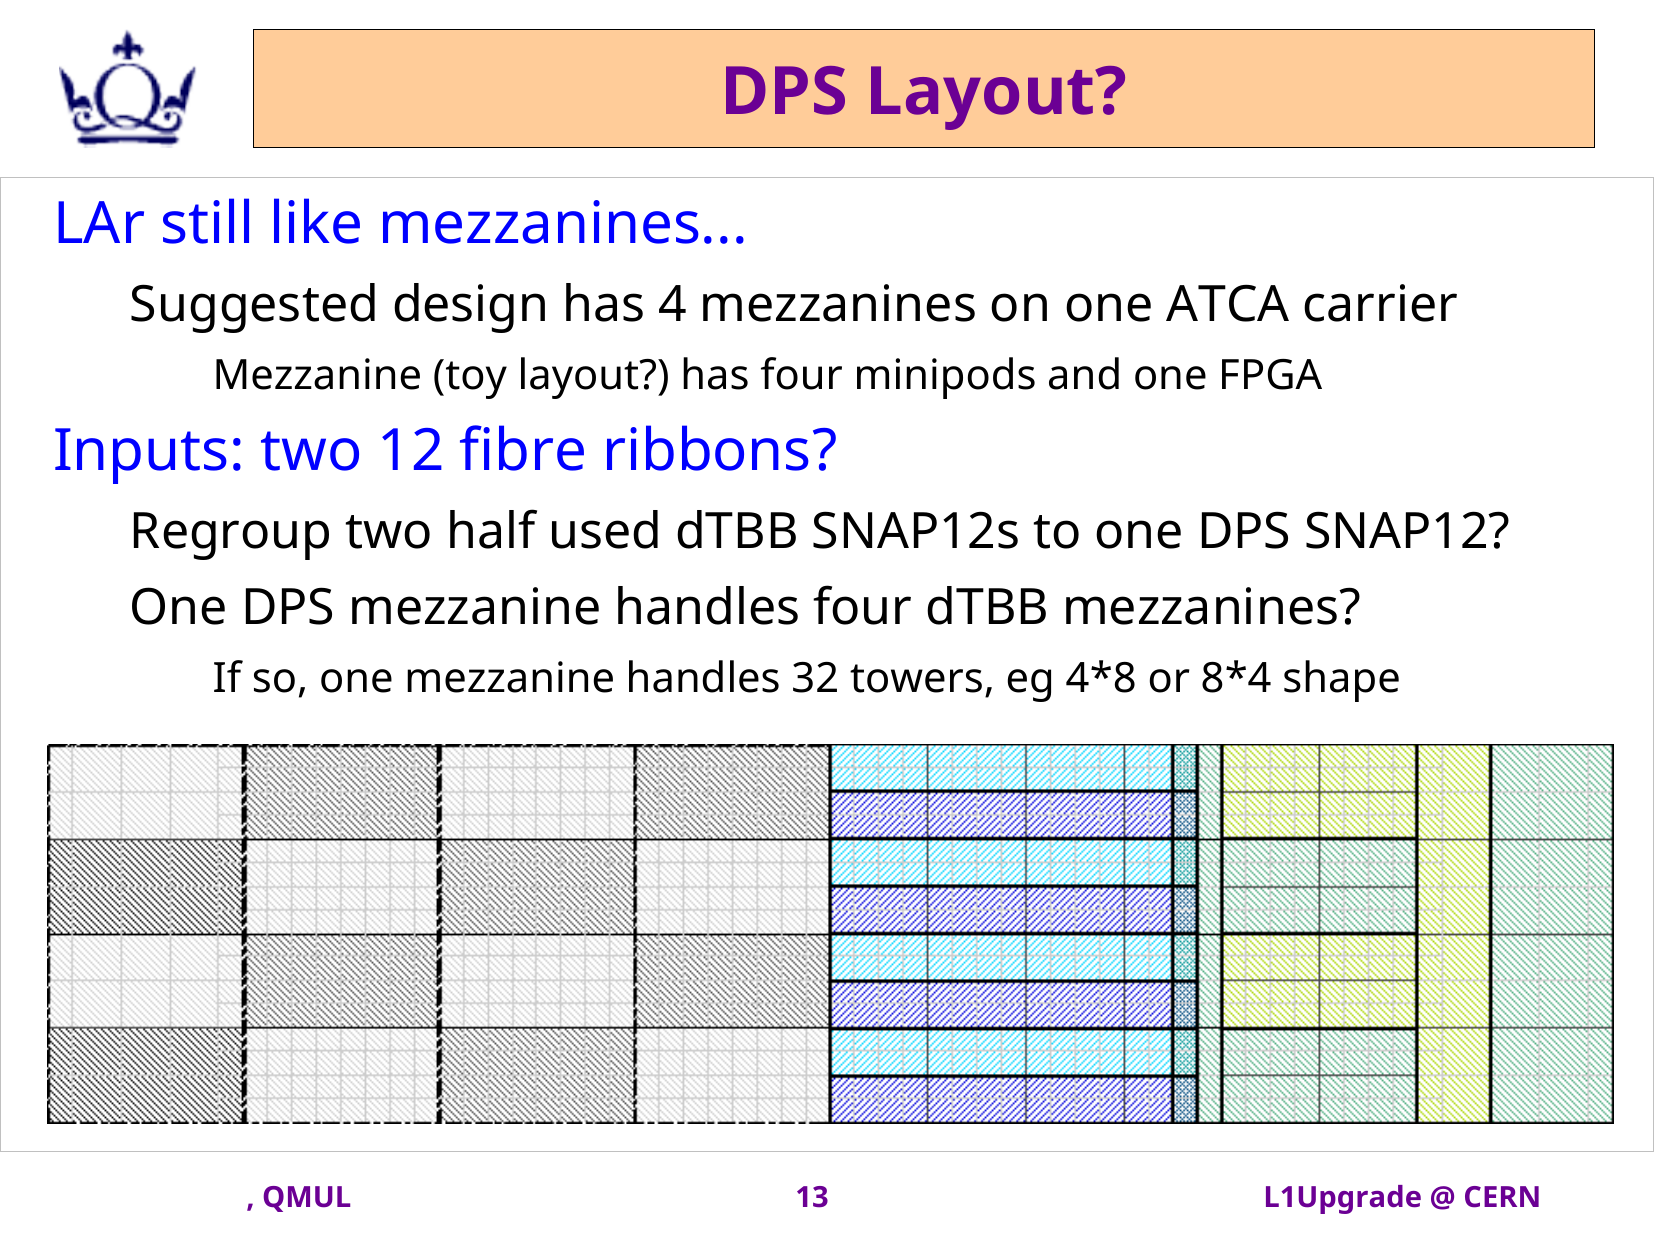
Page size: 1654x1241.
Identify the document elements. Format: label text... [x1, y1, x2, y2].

title DPS Layout? [253, 29, 1595, 148]
picture [47, 744, 1614, 1124]
picture [59, 29, 200, 148]
list LAr still like mezzanines... Suggested design has 4 mezzanines on one ATCA carrier Mezzanine (toy layout?) has four minipods and one FPGA Inputs: two 12 fibre ribbons? Regroup two half used dTBB SNAP12s to one DPS SNAP12? One DPS mezzanine handles four dTBB mezzanines? If so, one mezzanine handles 32 towers, eg 4*8 or 8*4 shape [35, 186, 1626, 734]
